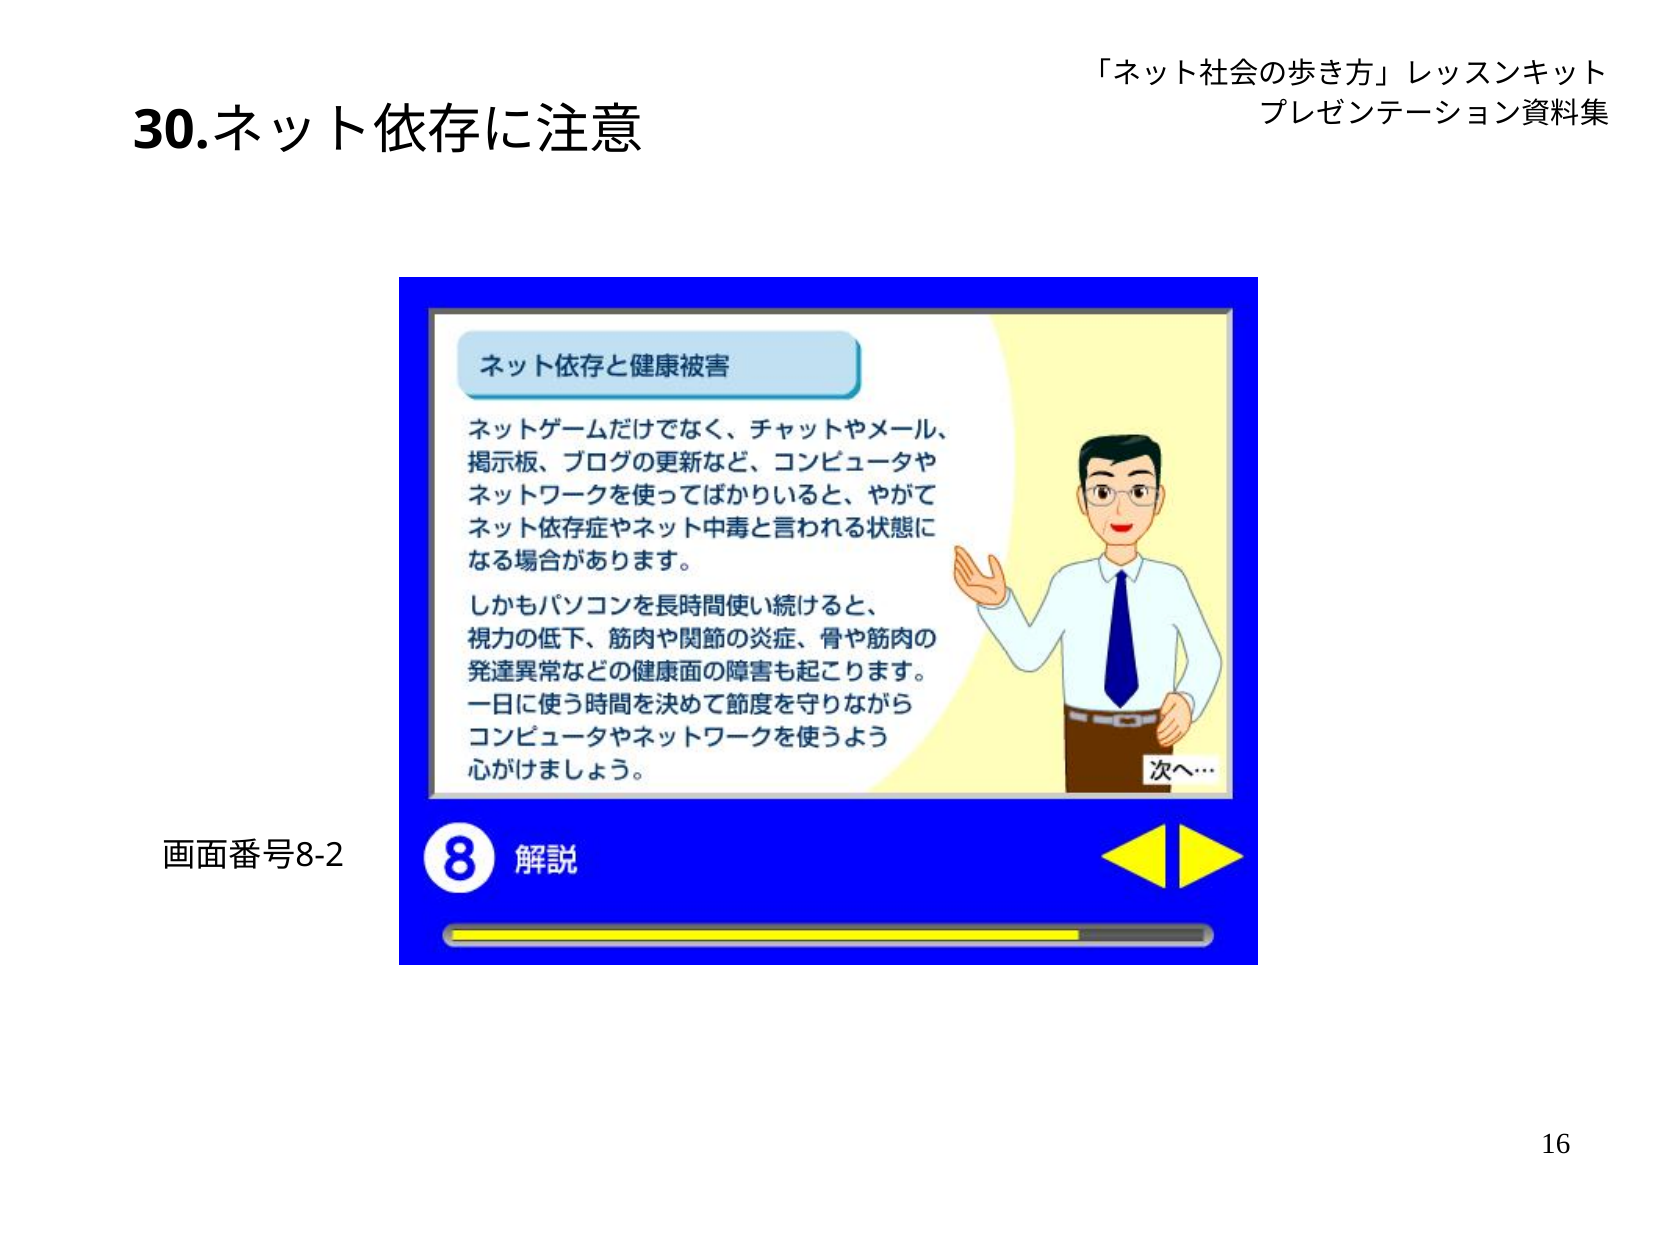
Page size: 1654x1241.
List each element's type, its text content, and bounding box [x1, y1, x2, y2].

text_box 「ネット社会の歩き方」レッスンキット プレゼンテーション資料集 [1062, 44, 1625, 139]
text_box 画面番号8-2 [147, 826, 384, 882]
picture [399, 277, 1258, 965]
text_box 30.ネット依存に注意 [118, 88, 1093, 169]
